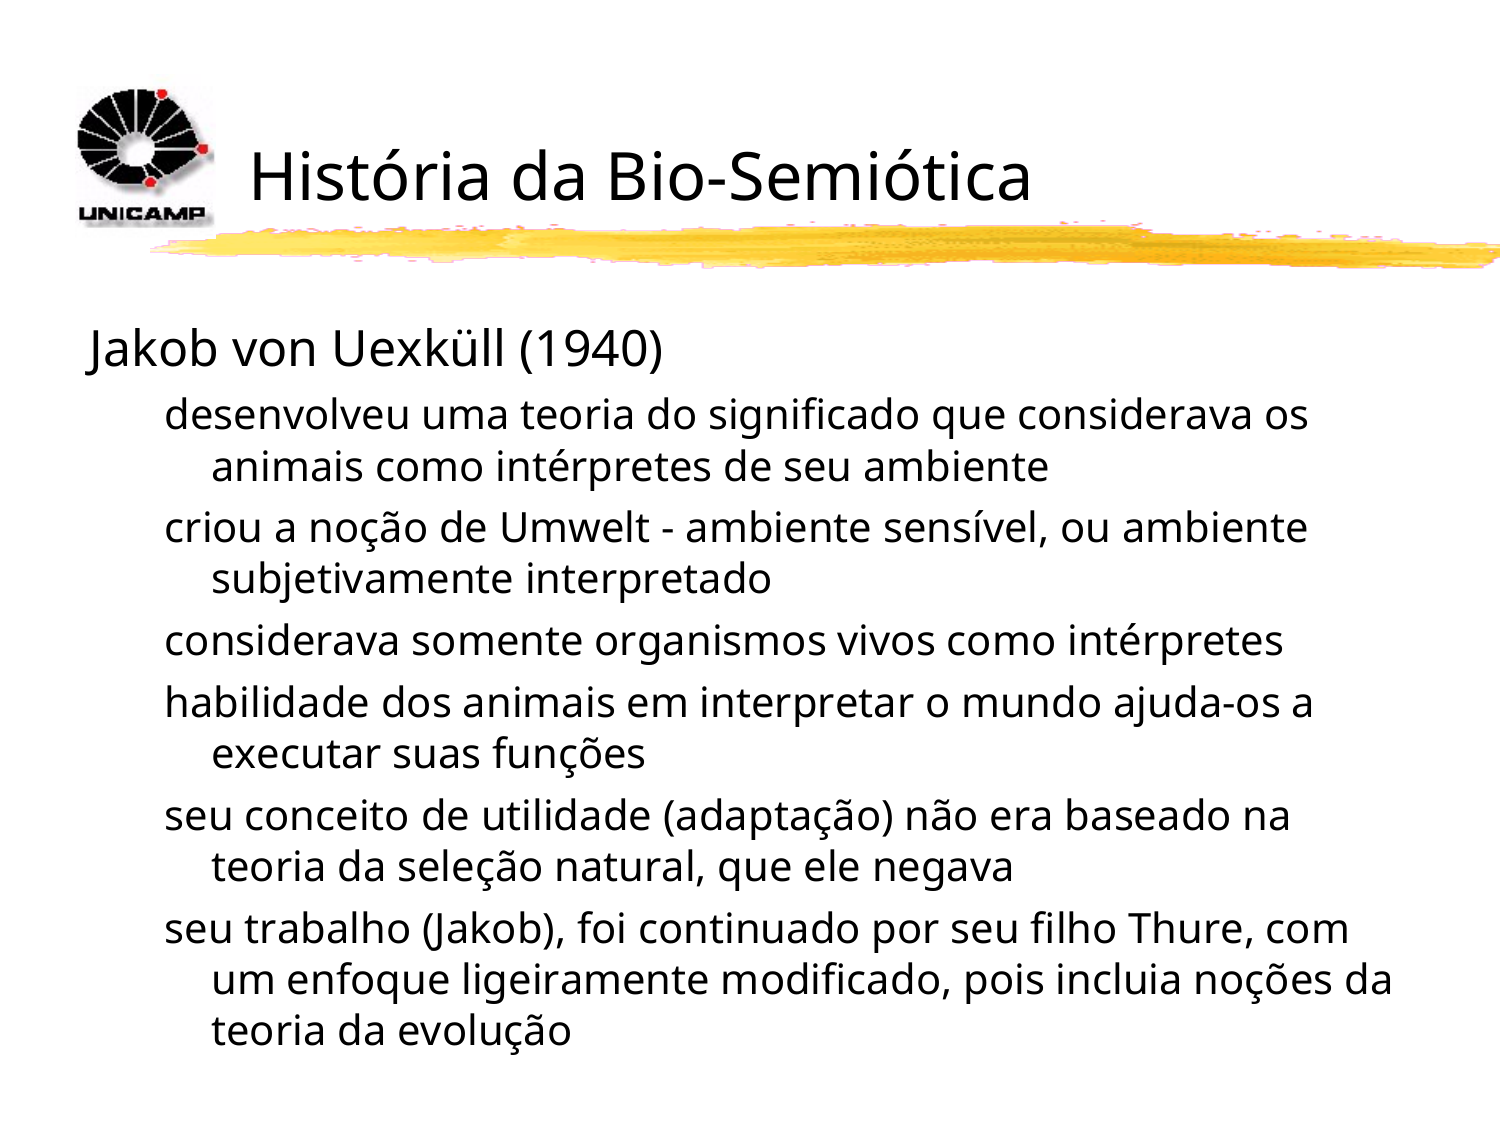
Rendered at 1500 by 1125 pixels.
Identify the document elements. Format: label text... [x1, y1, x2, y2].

list Jakob von Uexküll (1940) desenvolveu uma teoria do significado que considerava os animais como intérpretes de seu ambiente criou a noção de Umwelt - ambiente sensível, ou ambiente subjetivamente interpretado considerava somente organismos vivos como intérpretes habilidade dos animais em interpretar o mundo ajuda-os a executar suas funções seu conceito de utilidade (adaptação) não era baseado na teoria da seleção natural, que ele negava seu trabalho (Jakob), foi continuado por seu filho Thure, com um enfoque ligeiramente modificado, pois incluia noções da teoria da evolução [74, 309, 1417, 994]
title História da Bio-Semiótica [233, 37, 1434, 225]
picture [75, 74, 1500, 279]
